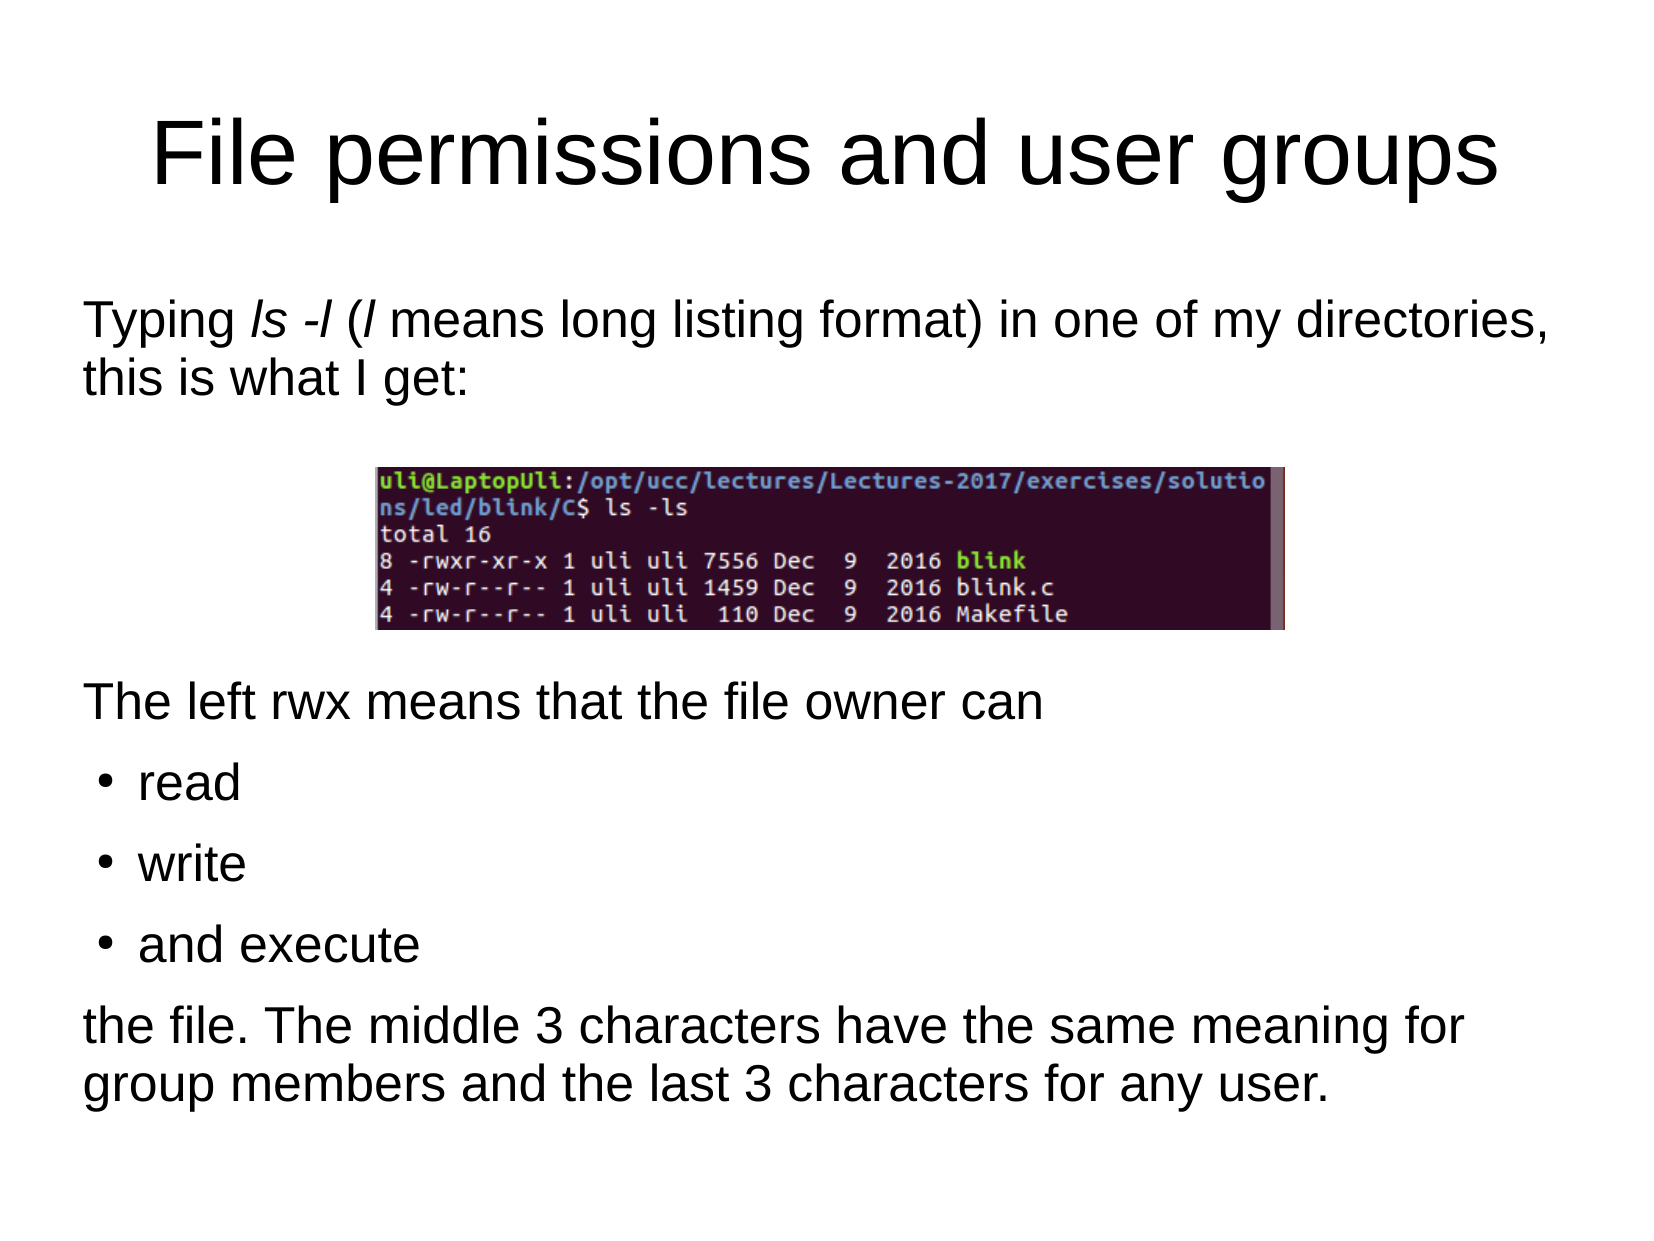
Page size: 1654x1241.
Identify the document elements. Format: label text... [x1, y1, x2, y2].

list Typing ls -l (l means long listing format) in one of my directories, this is what I get: The left rwx means that the file owner can read write and execute the file. The middle 3 characters have the same meaning for group members and the last 3 characters for any user. [82, 290, 1571, 1126]
picture [375, 467, 1285, 631]
title File permissions and user groups [82, 49, 1571, 257]
